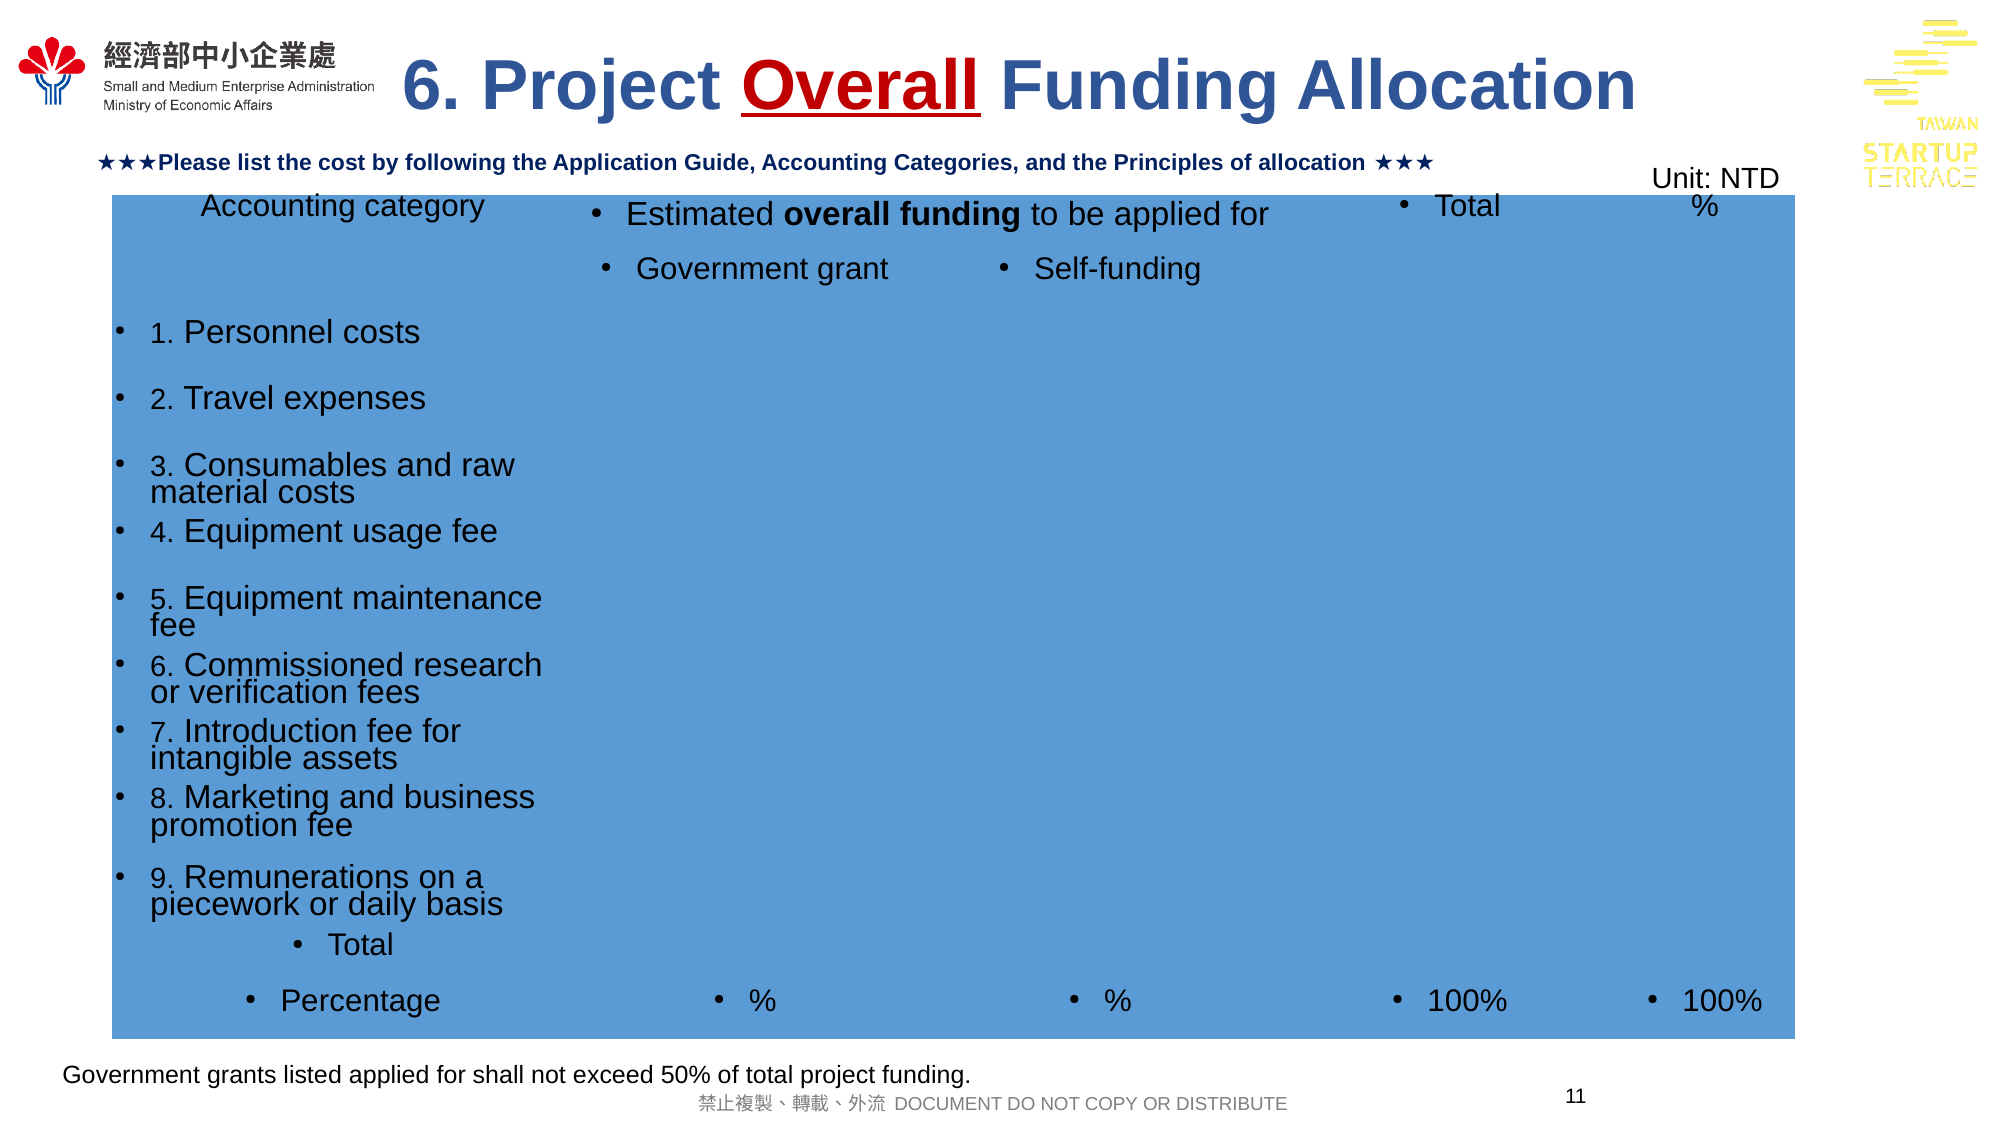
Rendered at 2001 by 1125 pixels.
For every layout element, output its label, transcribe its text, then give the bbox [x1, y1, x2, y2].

table_cell [575, 656, 915, 722]
table_cell 100% [1721, 991, 1730, 1009]
table_cell [1285, 869, 1615, 935]
table_cell 7. Introduction fee for intangible assets [112, 722, 575, 789]
table_cell [1615, 589, 1795, 656]
table_header Estimated overall funding to be applied for [575, 195, 1285, 259]
table_cell 100% [1448, 991, 1457, 1009]
table_cell [575, 789, 915, 869]
table_cell [1615, 869, 1795, 935]
table_cell [915, 789, 1285, 869]
table_cell [575, 390, 915, 456]
table_cell [915, 390, 1285, 456]
table_cell [1615, 523, 1795, 589]
table_cell [1285, 323, 1615, 390]
text_box Government grants listed applied for shall not exceed 50% of total project funding. [47, 1051, 989, 1097]
table_cell [575, 935, 915, 991]
table_cell [575, 722, 915, 789]
table_cell [915, 456, 1285, 523]
table_cell 5. Equipment maintenance fee [112, 589, 575, 656]
table_cell % [575, 991, 915, 1039]
table_cell Percentage [112, 991, 575, 1039]
table_cell Self-funding [915, 259, 1285, 323]
table_cell [575, 456, 915, 523]
table_cell 8. Marketing and business promotion fee [112, 789, 575, 869]
table_cell [915, 323, 1285, 390]
table_cell 100% [1466, 991, 1475, 1009]
table_cell [1285, 390, 1615, 456]
table_cell 4. Equipment usage fee [112, 523, 575, 589]
table_cell [1285, 523, 1615, 589]
table_header Accounting category [112, 195, 575, 323]
table_cell [1615, 722, 1795, 789]
table_cell 1. Personnel costs [112, 323, 575, 390]
title 6. Project Overall Funding Allocation [387, 2, 1796, 171]
table_cell [915, 656, 1285, 722]
table_cell Government grant [575, 259, 915, 323]
table_cell [915, 722, 1285, 789]
table_cell [575, 523, 915, 589]
table_cell [915, 523, 1285, 589]
text_box 11 [1550, 1064, 2000, 1125]
table_cell [1285, 722, 1615, 789]
table_cell % [1107, 991, 1113, 1001]
table_cell [915, 589, 1285, 656]
table_cell % [751, 991, 757, 1001]
table_cell 100% [1615, 991, 1795, 1039]
table_cell [1615, 323, 1795, 390]
table_cell [575, 589, 915, 656]
table_cell [1615, 390, 1795, 456]
table_cell [1615, 456, 1795, 523]
table_cell 6. Commissioned research or verification fees [112, 656, 575, 722]
table_cell [915, 869, 1285, 935]
table_cell 100% [1703, 991, 1712, 1009]
table_cell % [915, 991, 1285, 1039]
text_box Unit: NTD [1637, 151, 1795, 202]
table_cell [1285, 589, 1615, 656]
table_cell 9. Remunerations on a piecework or daily basis [112, 869, 575, 935]
table_cell Total [112, 935, 575, 991]
table_cell [1615, 789, 1795, 869]
table_cell [1285, 789, 1615, 869]
table_cell 100% [1285, 991, 1615, 1039]
table_cell [1285, 935, 1615, 991]
table_cell [575, 323, 915, 390]
table_cell [1285, 456, 1615, 523]
table_cell [1615, 656, 1795, 722]
table_cell 2. Travel expenses [112, 390, 575, 456]
table_cell [575, 869, 915, 935]
text_box ★★★Please list the cost by following the Application Guide, Accounting Categories, and the Principles of allocation ★★★ [82, 140, 1584, 183]
table_cell [915, 935, 1285, 991]
table_cell [1615, 935, 1795, 991]
table_header Total [1285, 195, 1615, 323]
table_cell 3. Consumables and raw material costs [112, 456, 575, 523]
table_cell [1285, 656, 1615, 722]
table_header % [1615, 195, 1795, 323]
